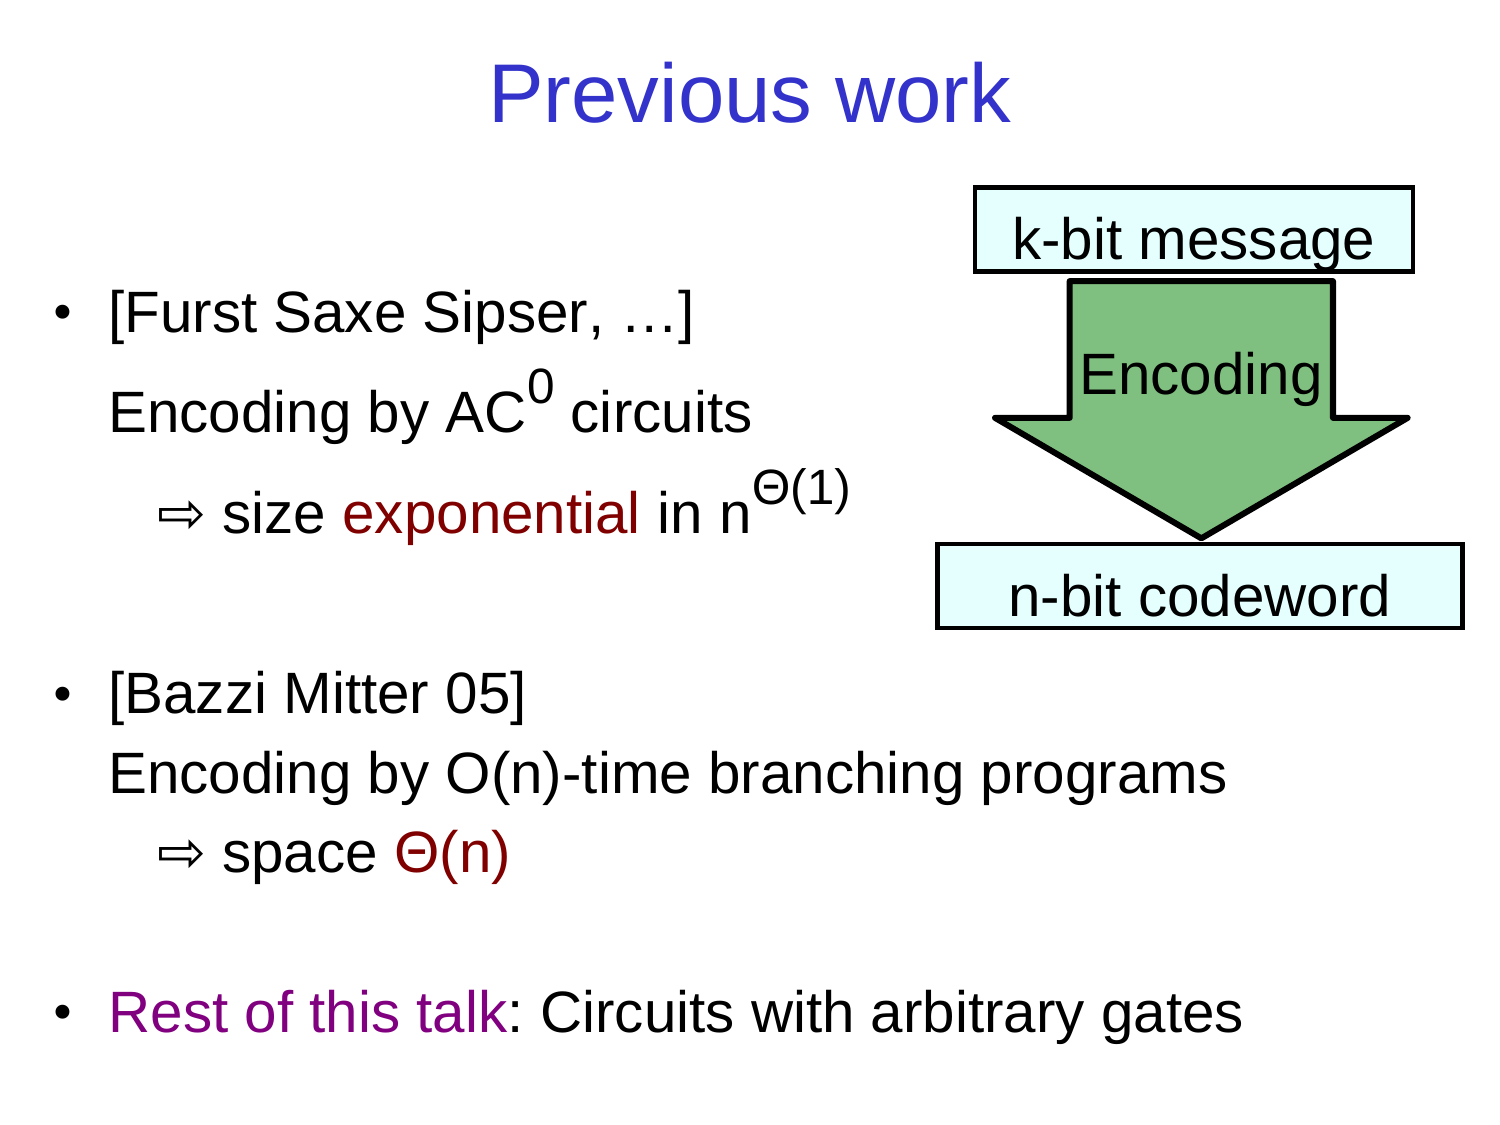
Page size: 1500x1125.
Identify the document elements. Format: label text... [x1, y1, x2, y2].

text_box Encoding [995, 281, 1408, 539]
title Previous work [0, 0, 1500, 188]
text_box n-bit codeword [937, 543, 1463, 629]
text_box k-bit message [975, 187, 1414, 272]
list [Furst Saxe Sipser, …] Encoding by AC0 circuits ⇨ size exponential in nΘ(1) [Bazzi Mitter 05] Encoding by O(n)-time branching programs ⇨ space Θ(n) Rest of this talk: Circuits with arbitrary gates [37, 188, 1500, 1125]
